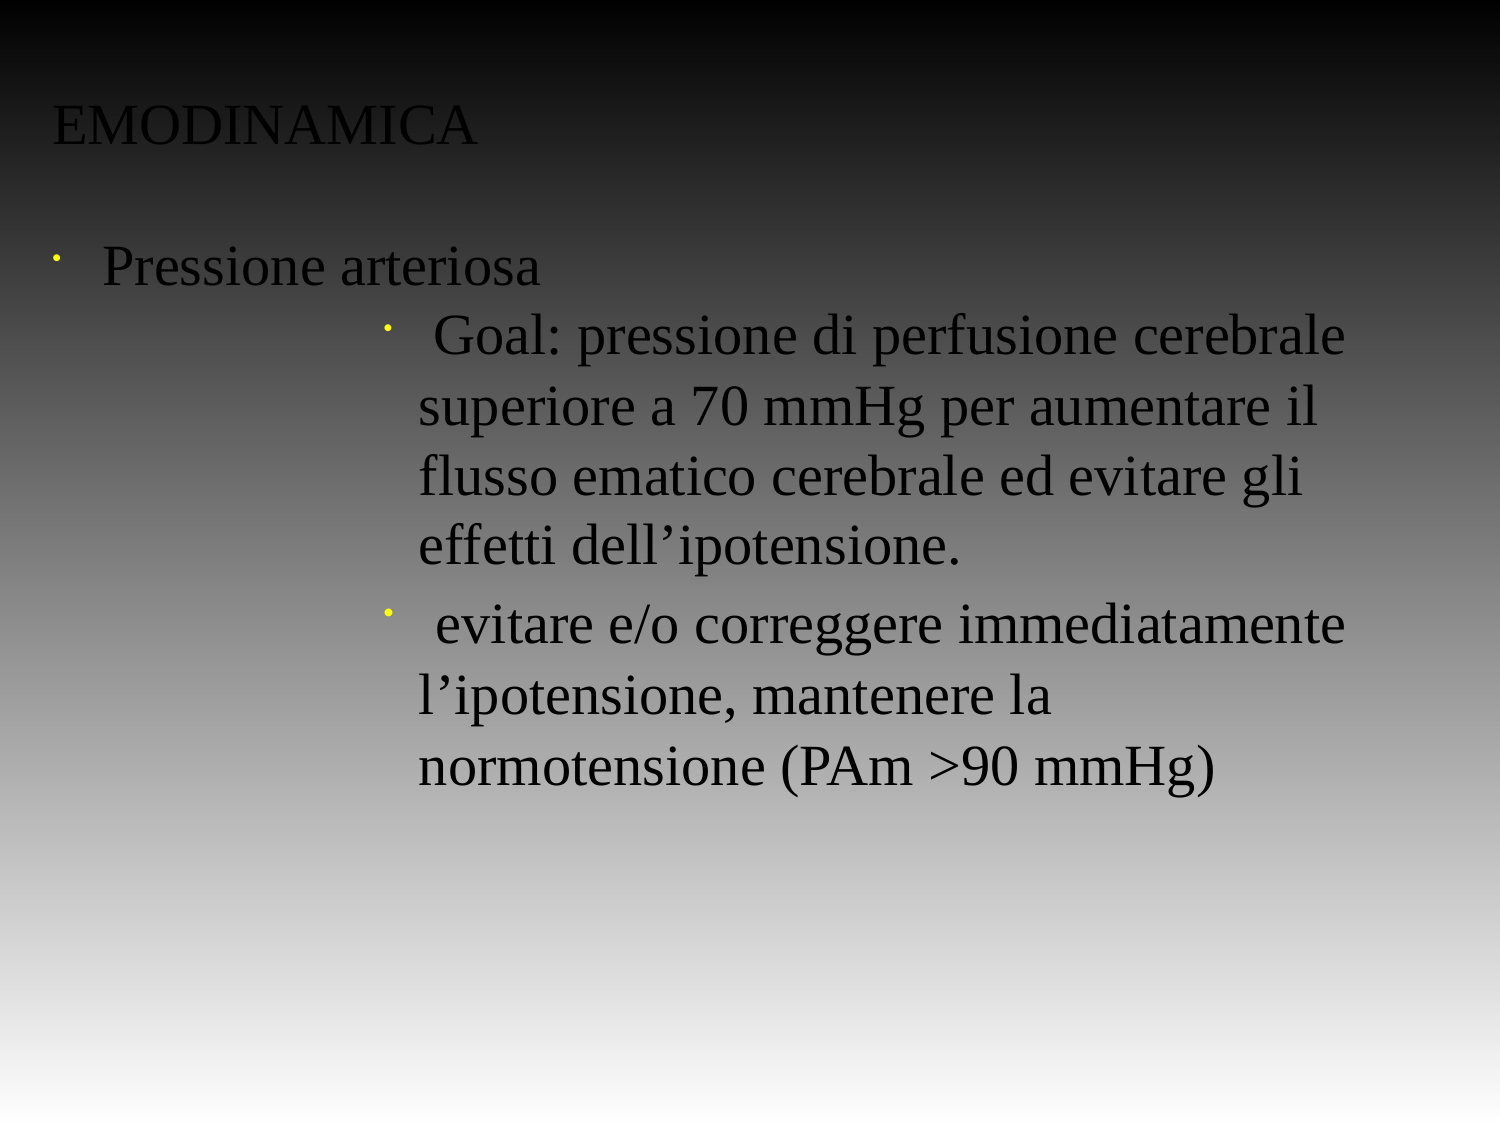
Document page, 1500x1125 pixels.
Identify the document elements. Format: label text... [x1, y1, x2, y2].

text_box EMODINAMICA Pressione arteriosa Goal: pressione di perfusione cerebrale superiore a 70 mmHg per aumentare il flusso ematico cerebrale ed evitare gli effetti dell’ipotensione. evitare e/o correggere immediatamente l’ipotensione, mantenere la normotensione (PAm >90 mmHg) [37, 79, 1425, 874]
